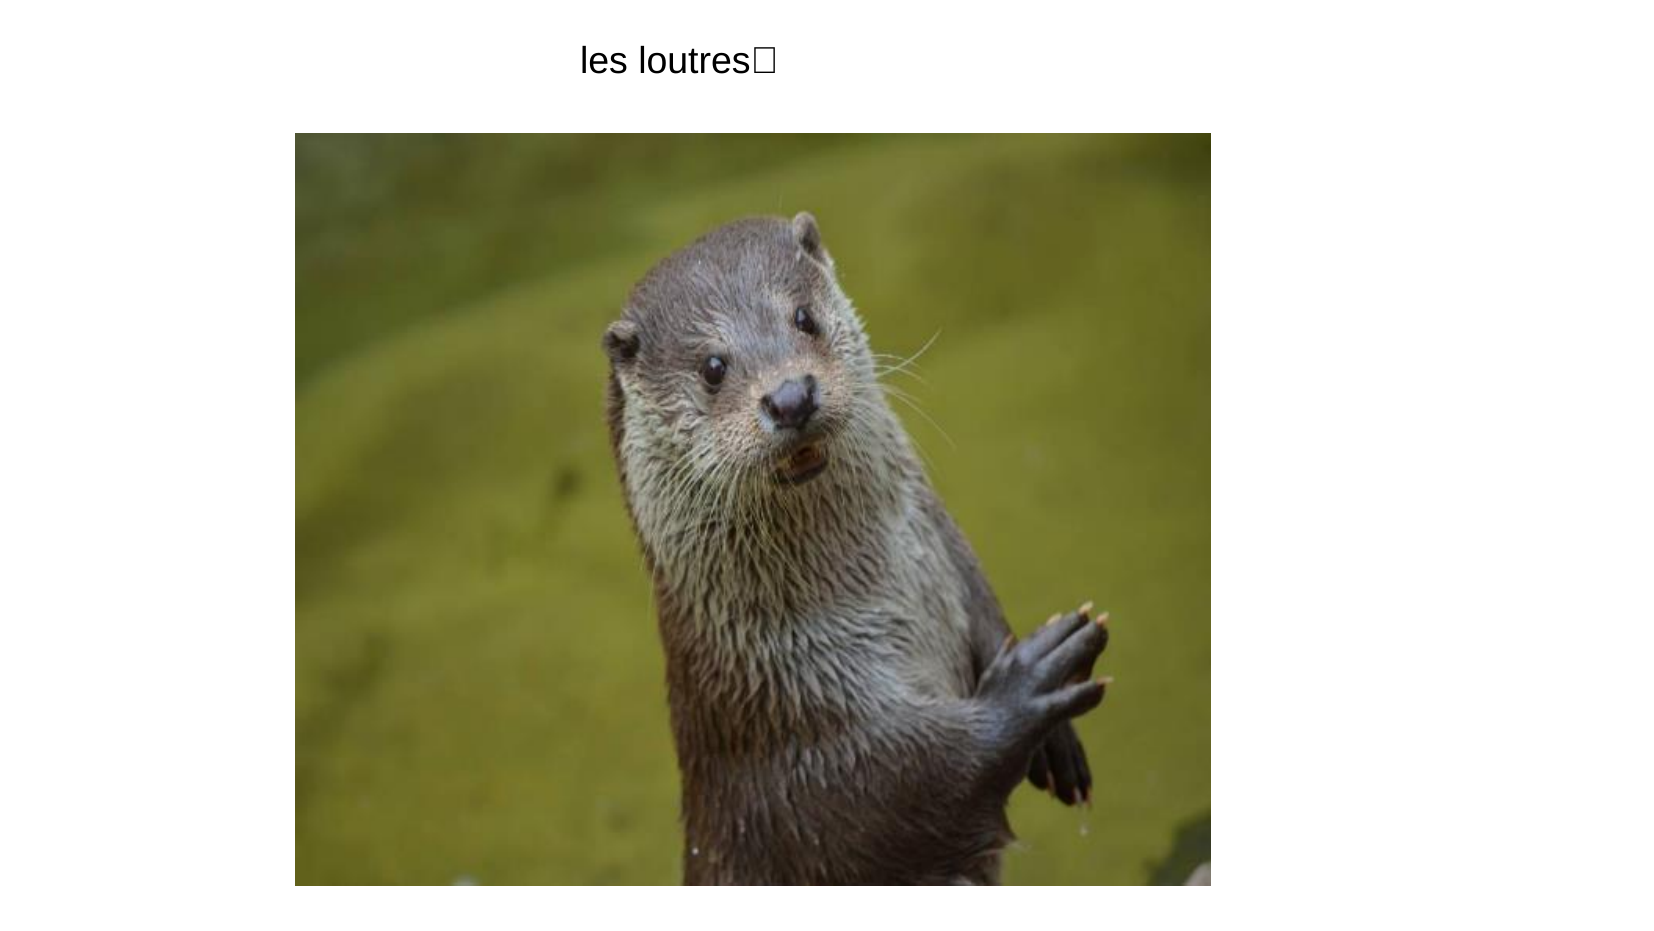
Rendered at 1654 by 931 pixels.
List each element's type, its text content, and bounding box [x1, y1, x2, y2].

picture [295, 133, 1211, 886]
subtitle [0, 0, 916, 75]
text_box les loutres🦦 [565, 31, 886, 89]
